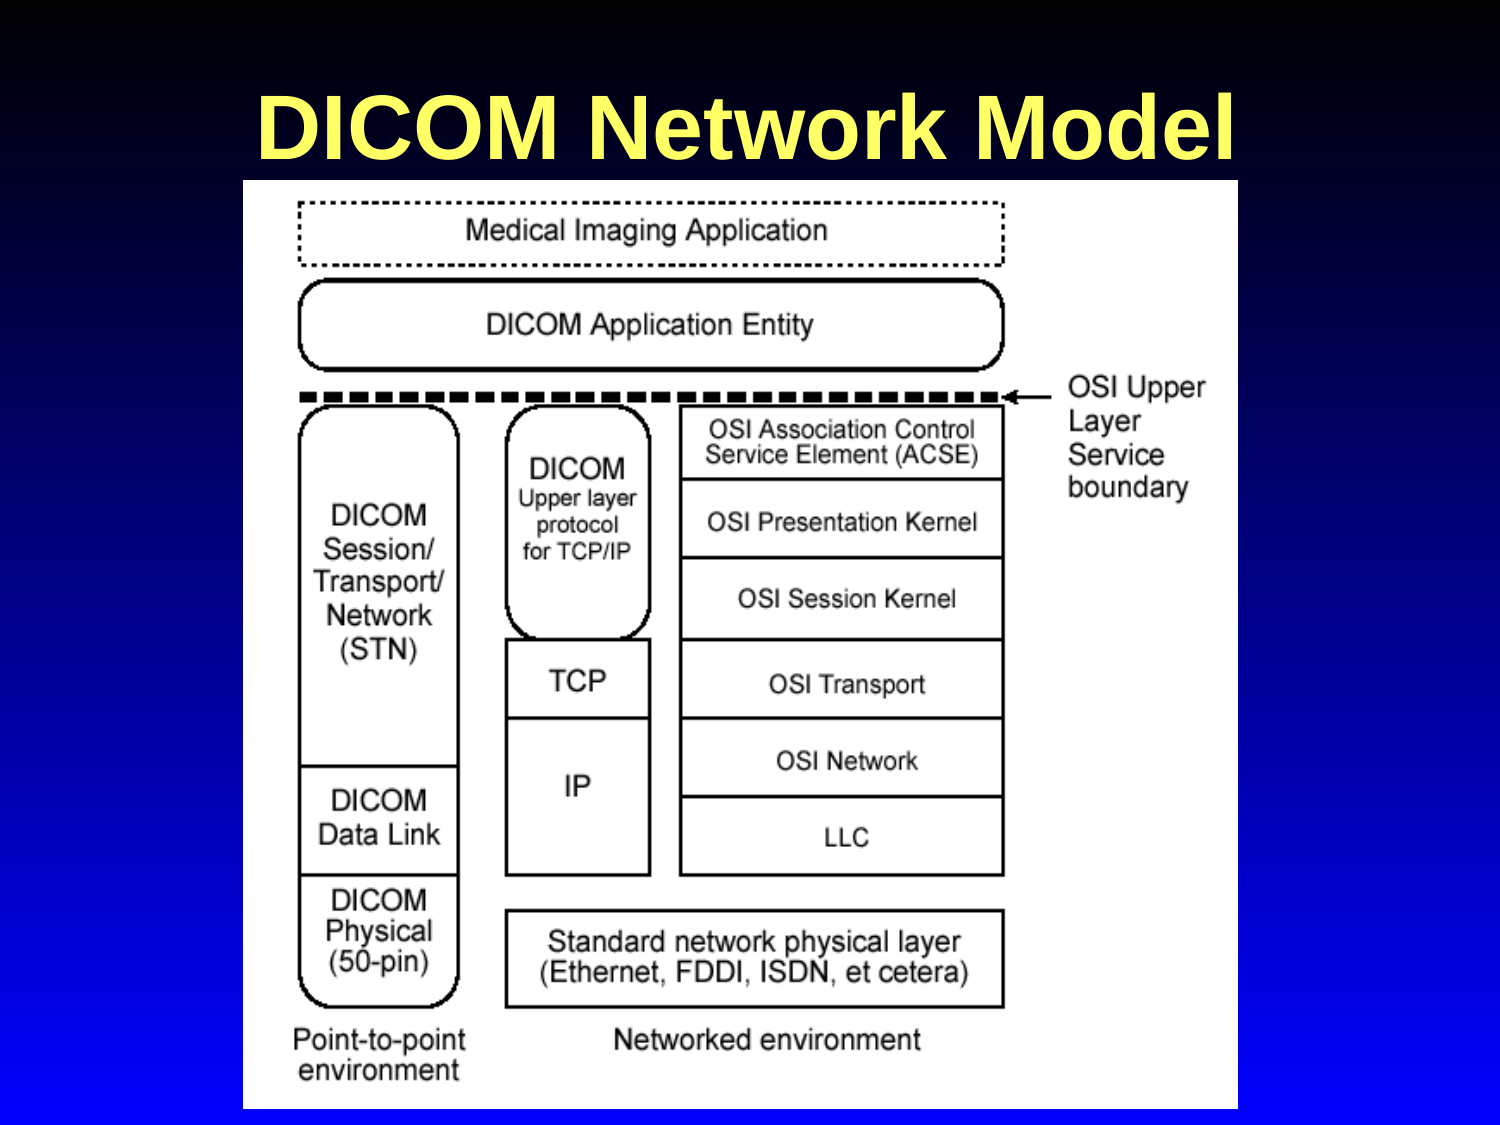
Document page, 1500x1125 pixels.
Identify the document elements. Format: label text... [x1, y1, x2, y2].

picture [243, 180, 1238, 1109]
title DICOM Network Model [109, 14, 1385, 242]
